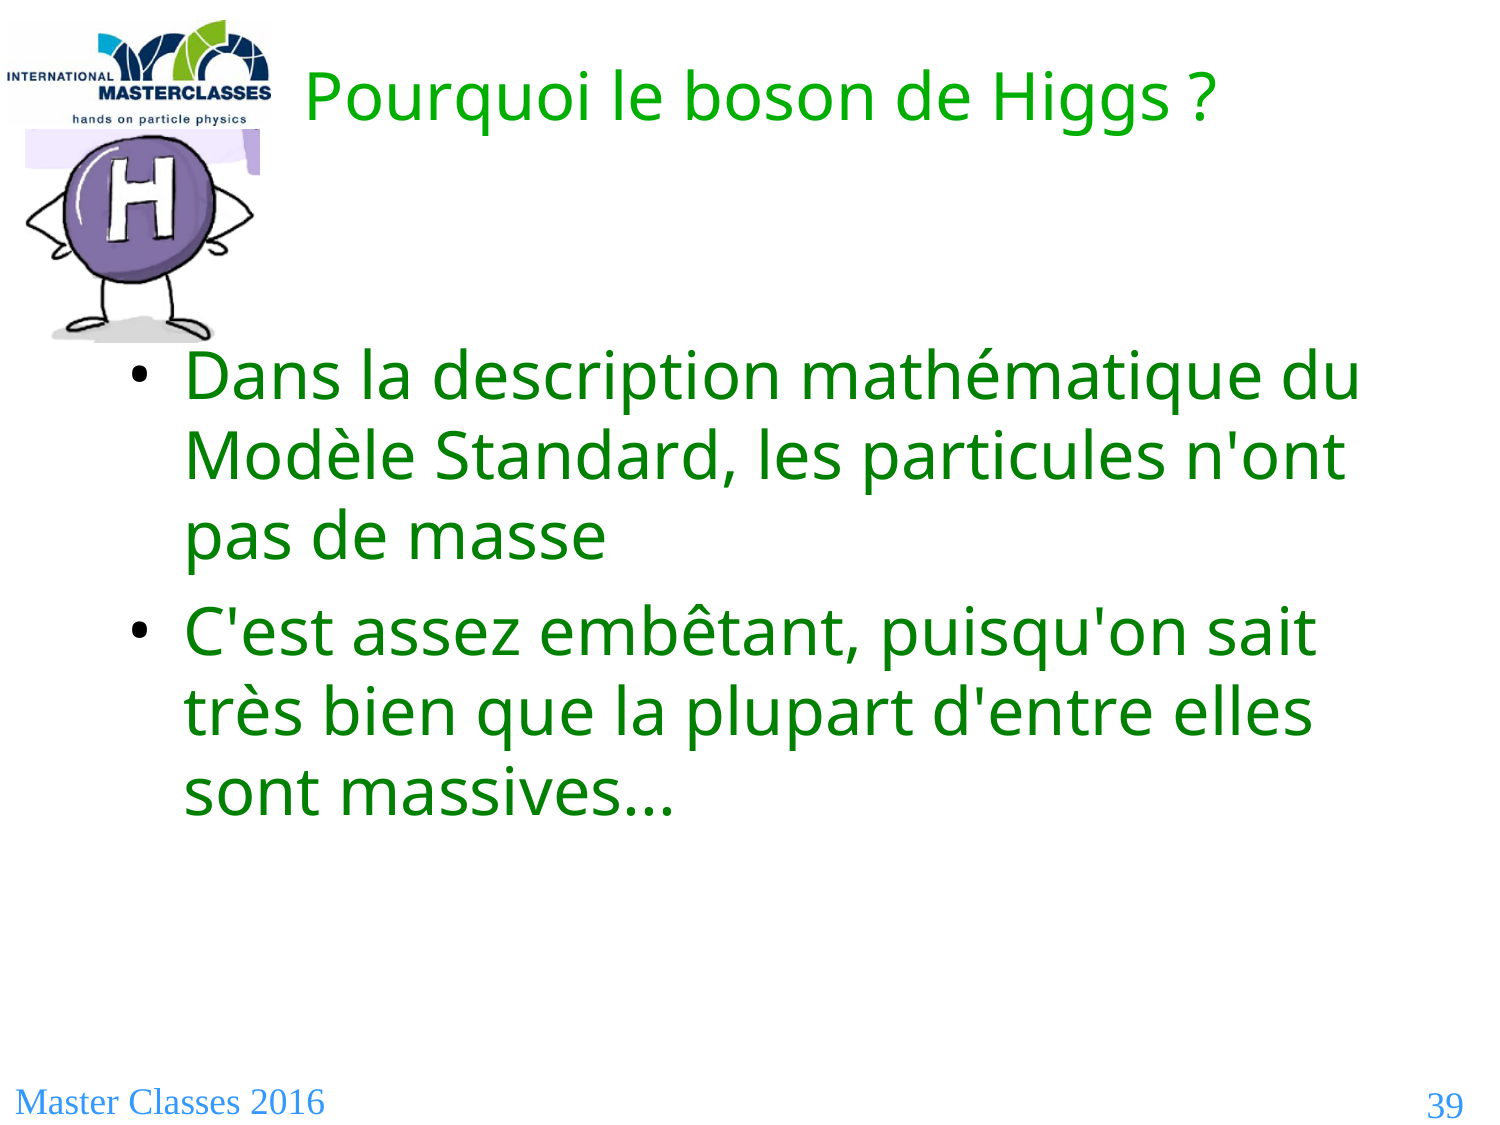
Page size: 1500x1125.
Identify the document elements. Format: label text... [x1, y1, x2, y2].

picture [2, 10, 260, 343]
list Dans la description mathématique du Modèle Standard, les particules n'ont pas de masse C'est assez embêtant, puisqu'on sait très bien que la plupart d'entre elles sont massives... [112, 324, 1388, 978]
title Pourquoi le boson de Higgs ? [259, 0, 1263, 188]
